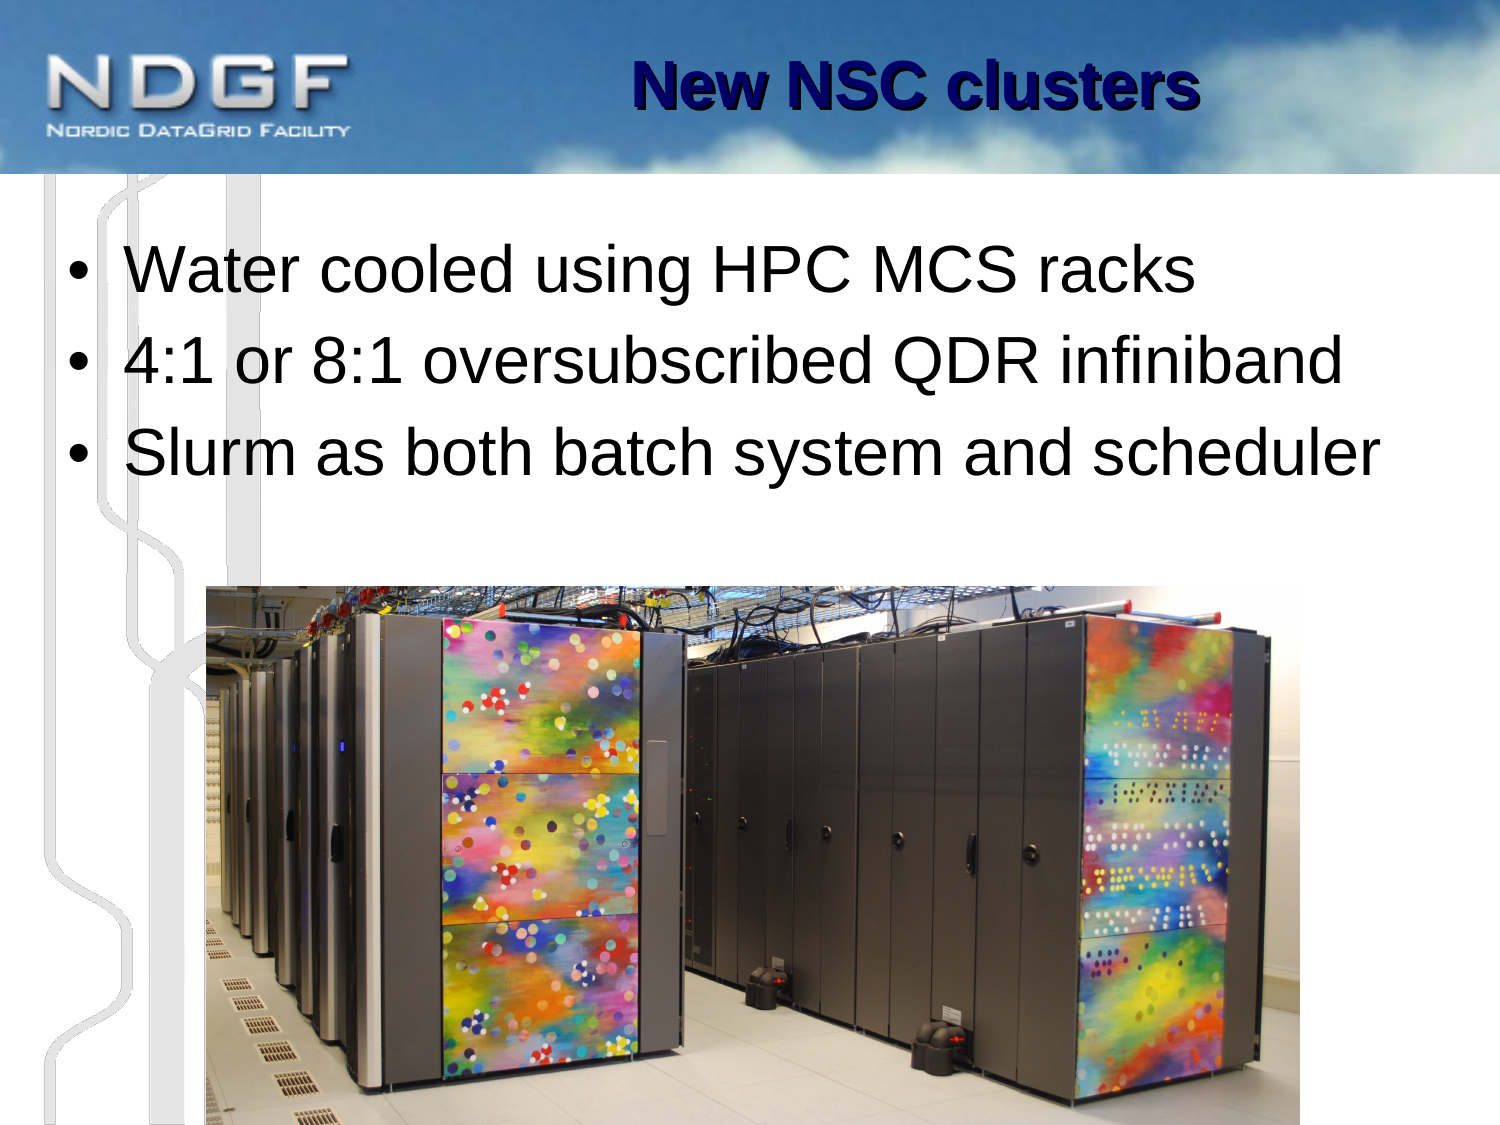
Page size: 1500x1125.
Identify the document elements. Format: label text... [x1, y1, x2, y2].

picture [0, 0, 1500, 231]
title New NSC clusters [372, 0, 1459, 172]
list Water cooled using HPC MCS racks 4:1 or 8:1 oversubscribed QDR infiniband Slurm as both batch system and scheduler [67, 231, 1418, 975]
picture [206, 586, 1300, 1125]
